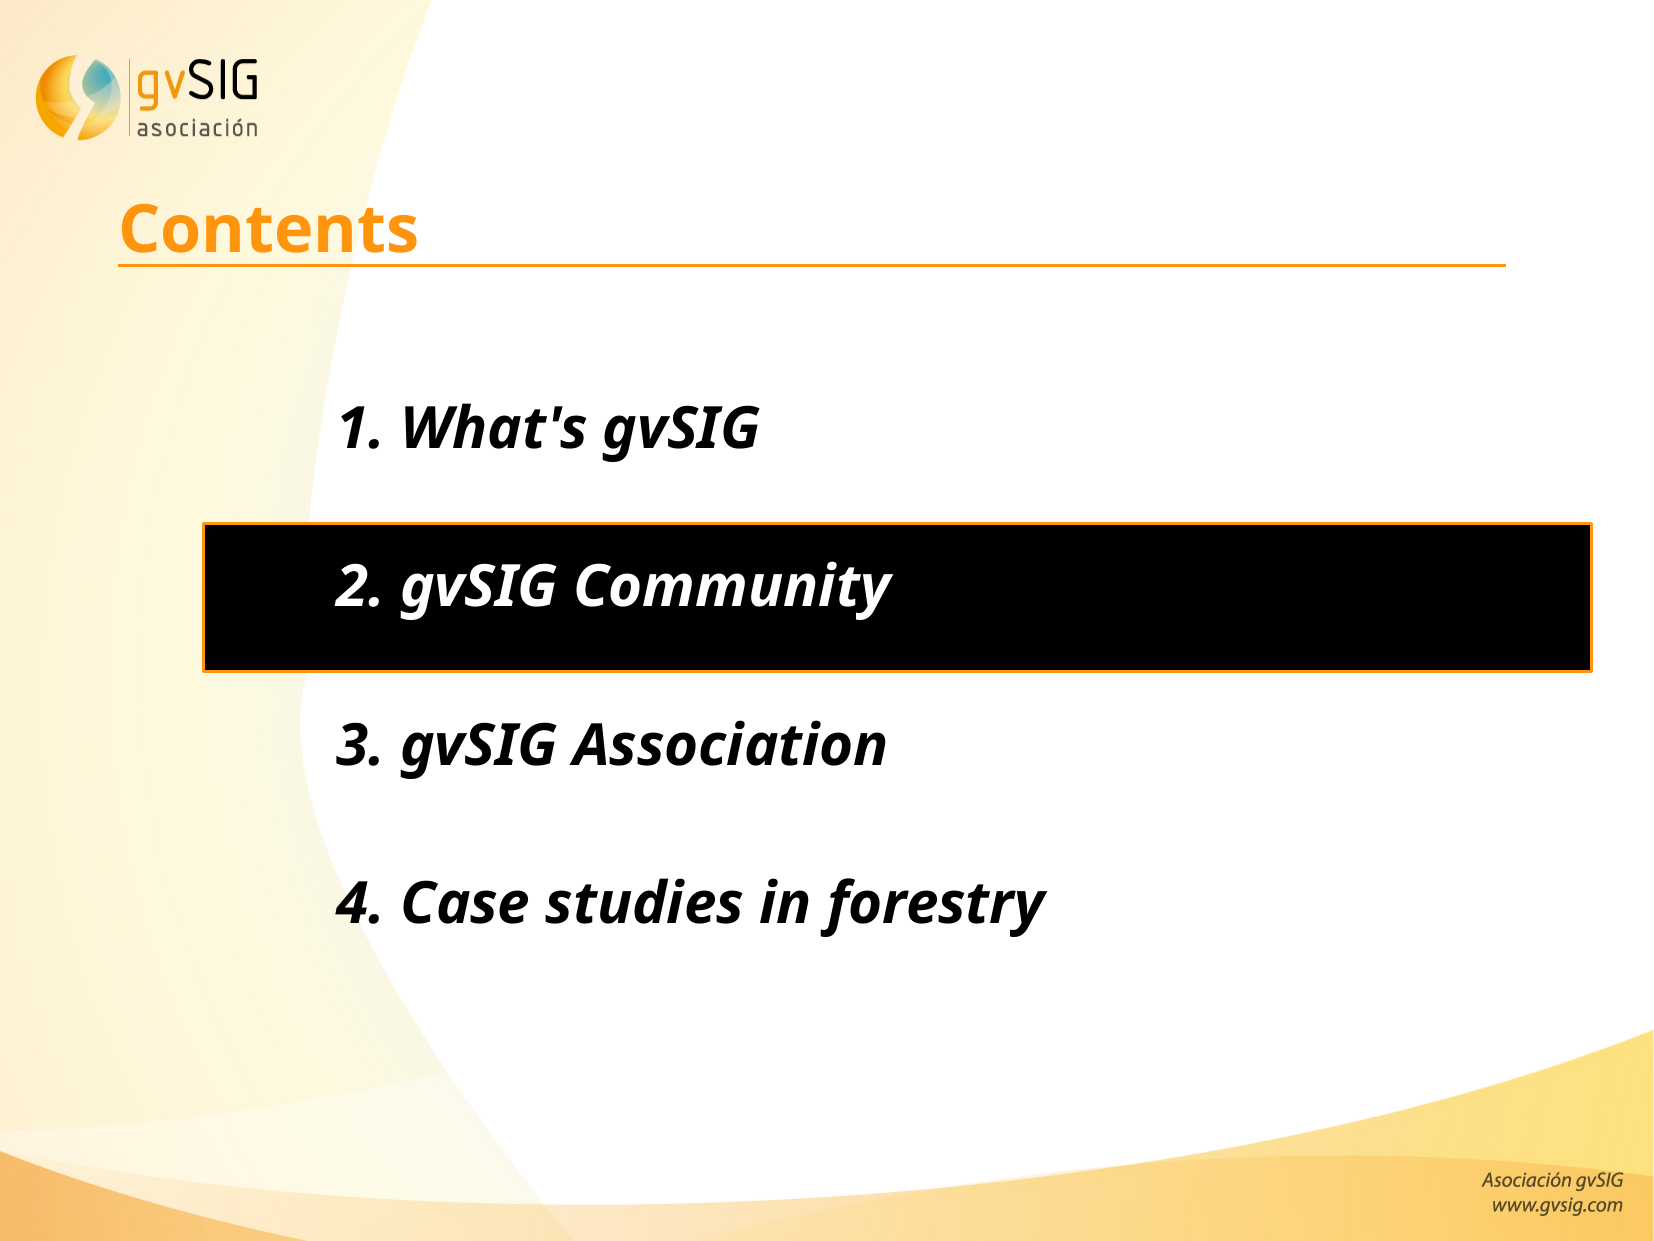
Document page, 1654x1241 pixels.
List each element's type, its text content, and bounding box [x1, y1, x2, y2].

text_box [203, 523, 336, 672]
picture [0, 0, 1654, 1241]
title Contents [118, 177, 1607, 276]
title 1. What's gvSIG 2. gvSIG Community 3. gvSIG Association 4. Case studies in forestry [336, 426, 1447, 901]
text_box [1447, 523, 1592, 672]
